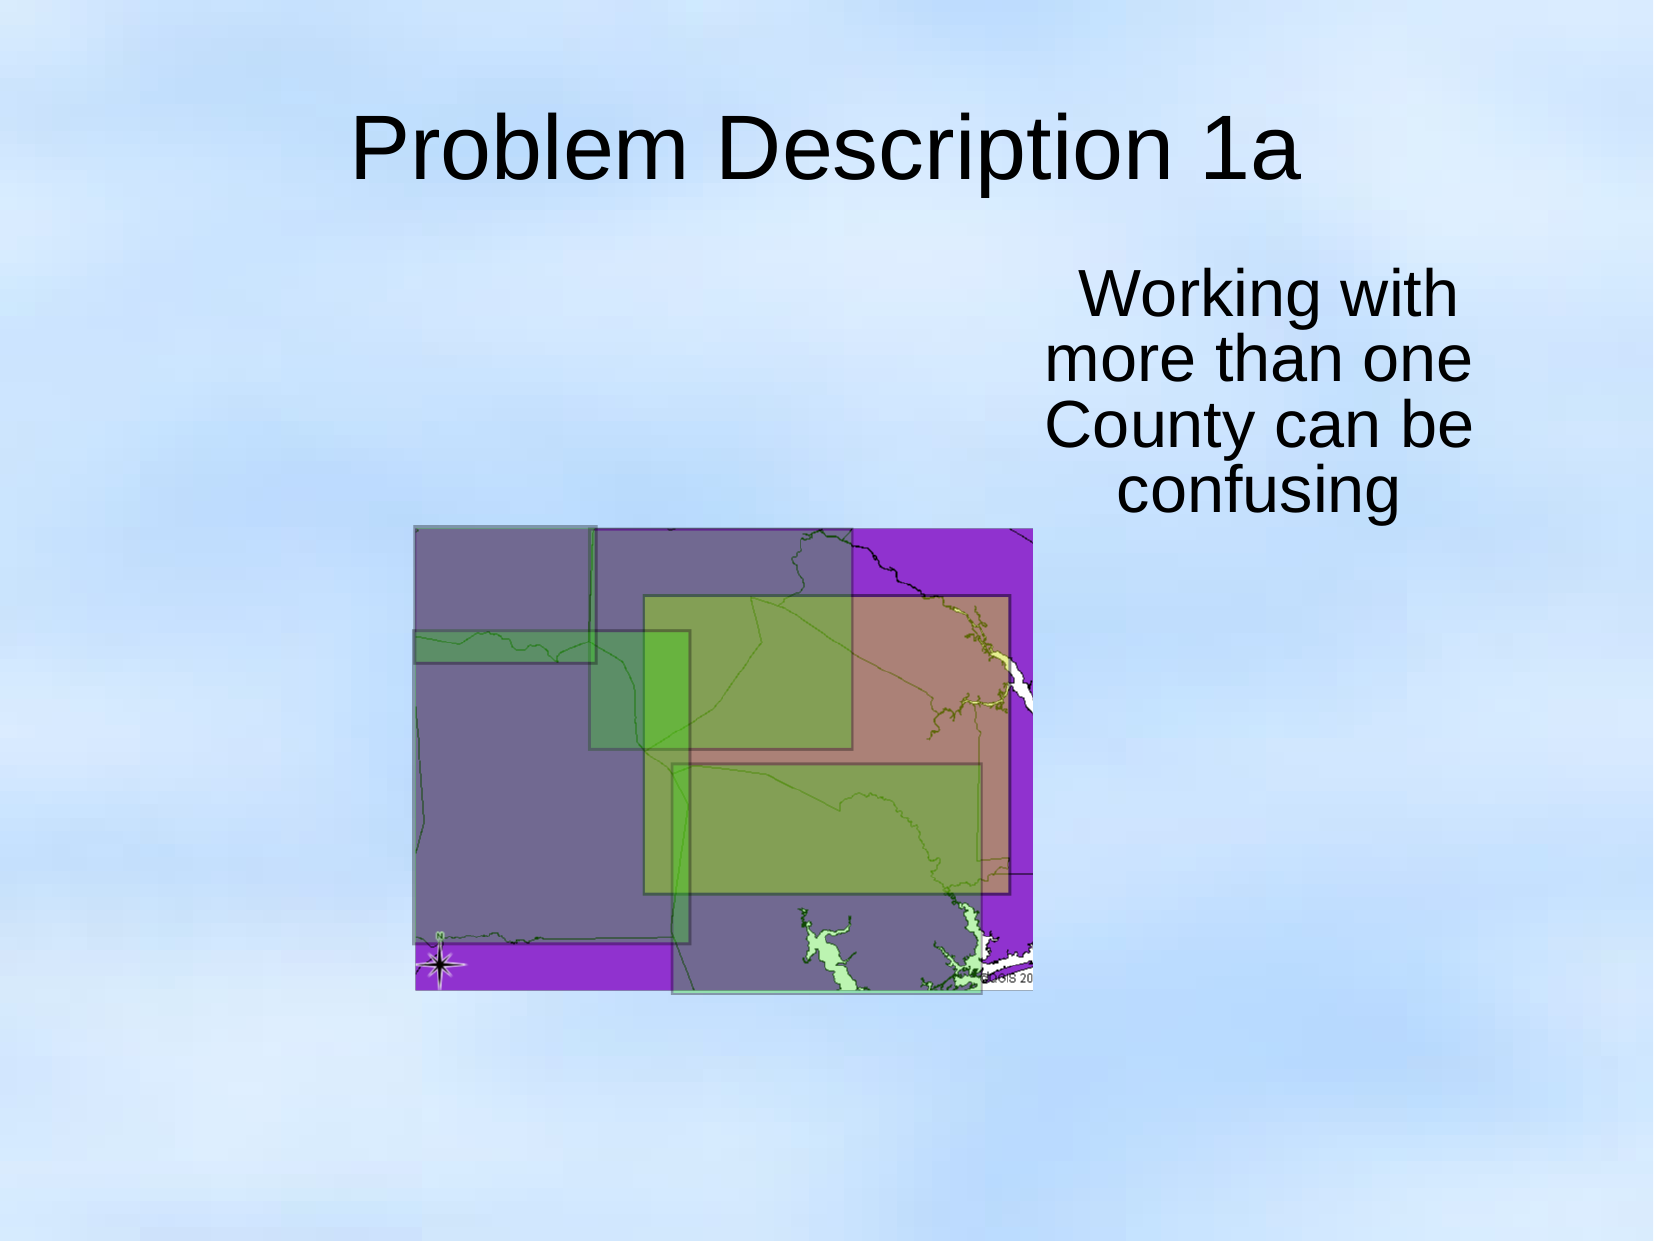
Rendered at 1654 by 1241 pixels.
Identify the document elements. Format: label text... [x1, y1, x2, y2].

picture [0, 0, 1654, 1241]
text_box Working with more than one County can be confusing [982, 225, 1538, 566]
title Problem Description 1a [82, 56, 1570, 250]
